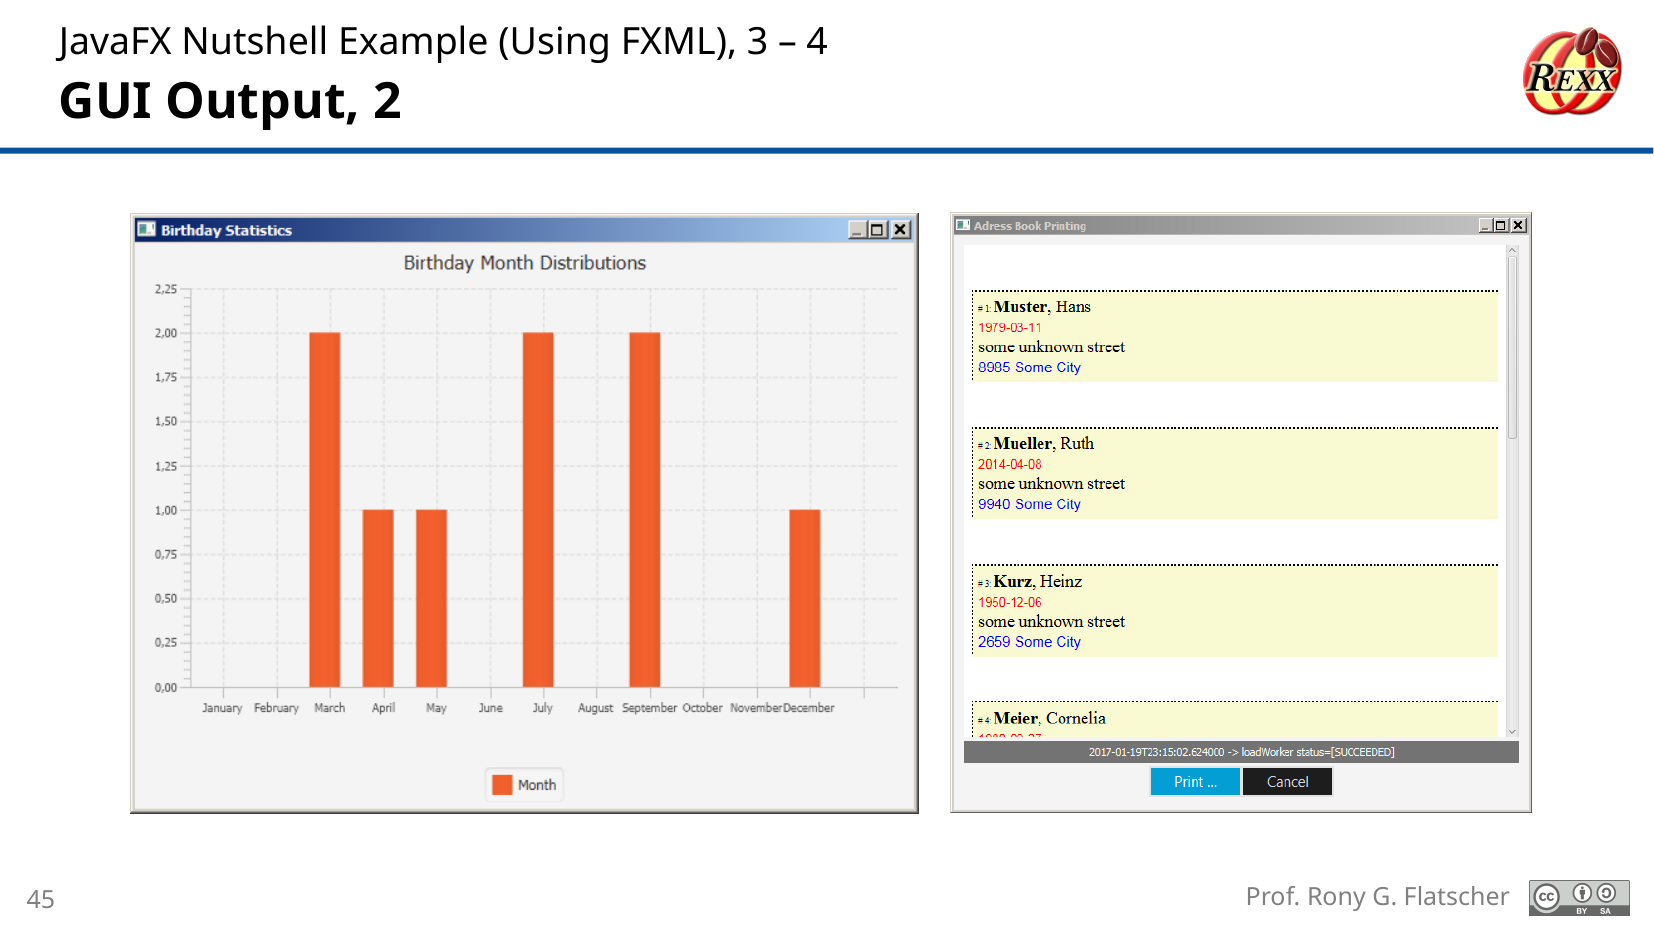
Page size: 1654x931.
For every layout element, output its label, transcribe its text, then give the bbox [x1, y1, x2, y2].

picture [130, 213, 919, 814]
title JavaFX Nutshell Example (Using FXML), 3 – 4 GUI Output, 2 [0, 0, 1625, 148]
picture [950, 212, 1532, 813]
